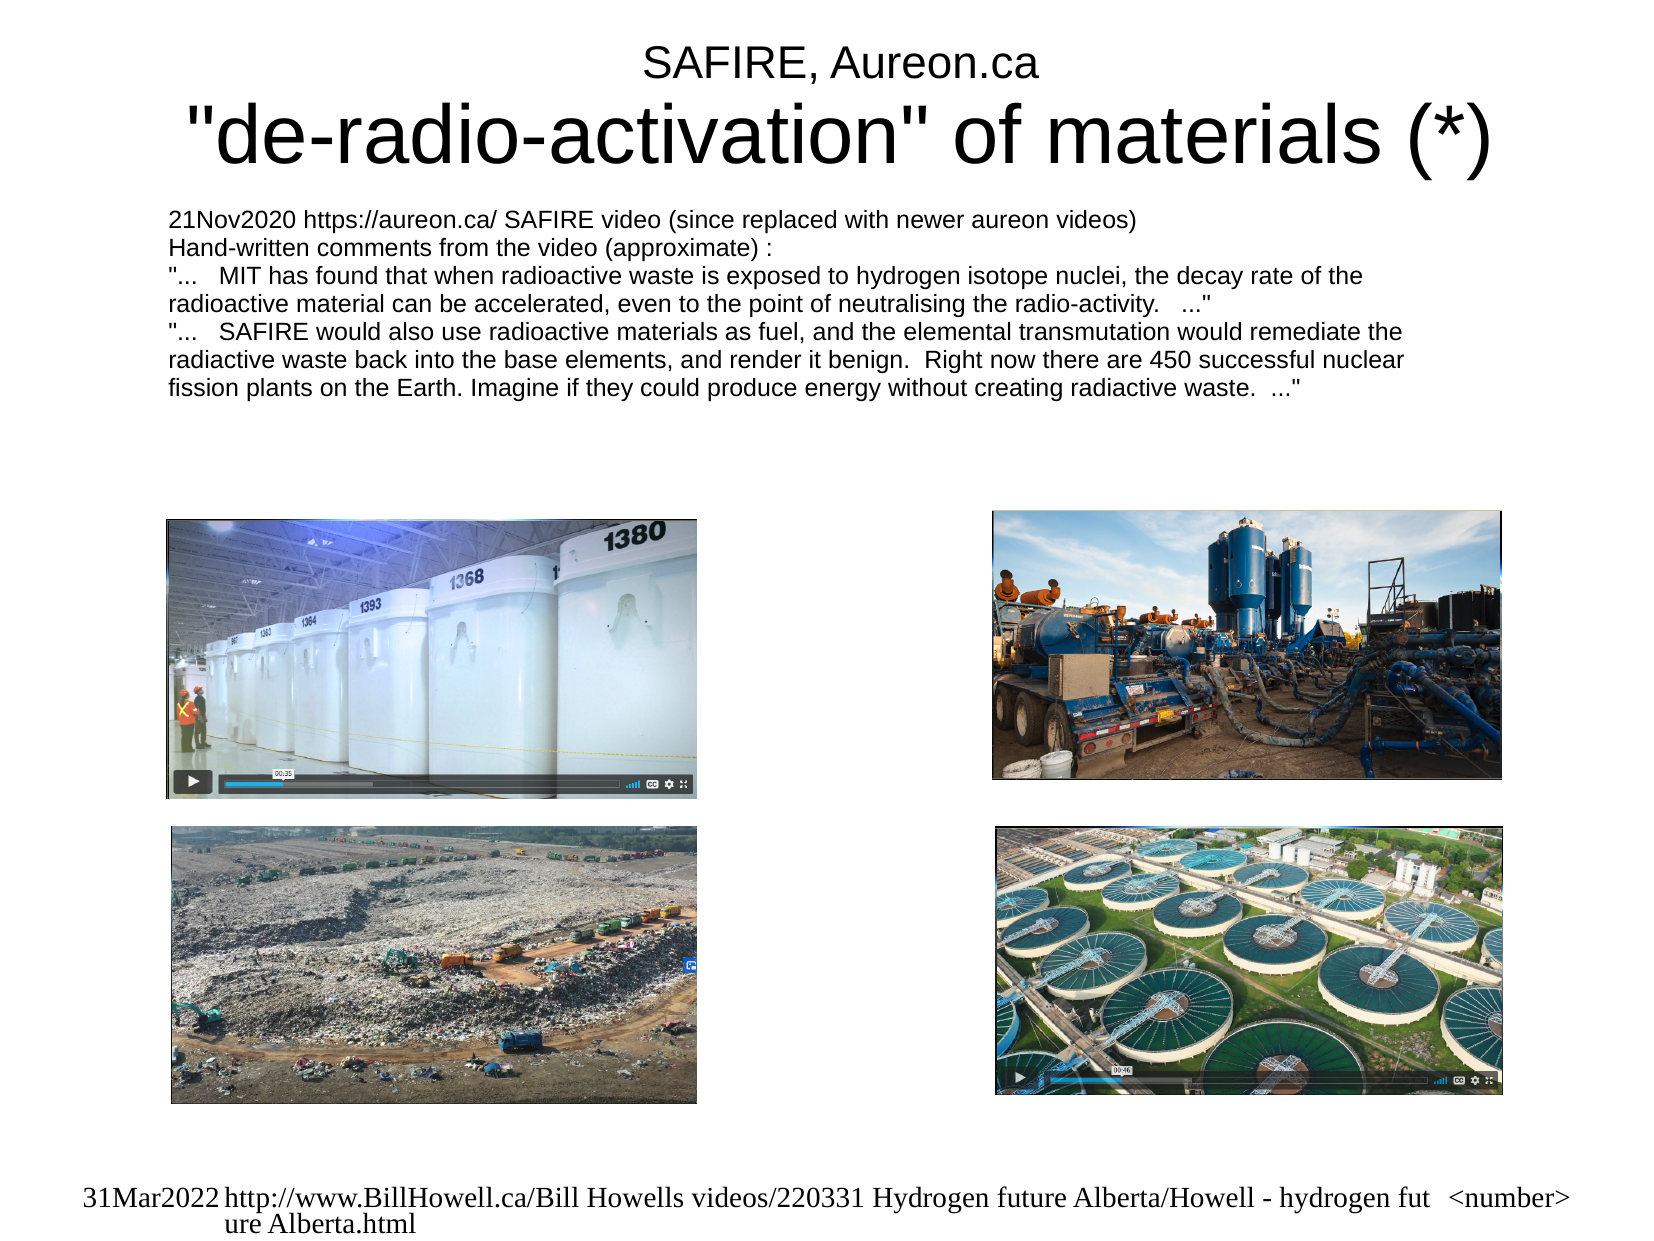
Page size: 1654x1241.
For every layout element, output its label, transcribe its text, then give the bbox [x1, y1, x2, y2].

picture [992, 510, 1502, 780]
text_box 21Nov2020 https://aureon.ca/ SAFIRE video (since replaced with newer aureon videos) Hand-written comments from the video (approximate) : "... MIT has found that when radioactive waste is exposed to hydrogen isotope nuclei, the decay rate of the radioactive material can be accelerated, even to the point of neutralising the radio-activity. ..." "... SAFIRE would also use radioactive materials as fuel, and the elemental transmutation would remediate the radiactive waste back into the base elements, and render it benign. Right now there are 450 successful nuclear fission plants on the Earth. Imagine if they could produce energy without creating radiactive waste. ..." [153, 198, 1465, 426]
title SAFIRE, Aureon.ca "de-radio-activation" of materials (*) [79, 18, 1568, 201]
picture [166, 519, 697, 799]
picture [171, 826, 697, 1104]
picture [995, 826, 1503, 1095]
